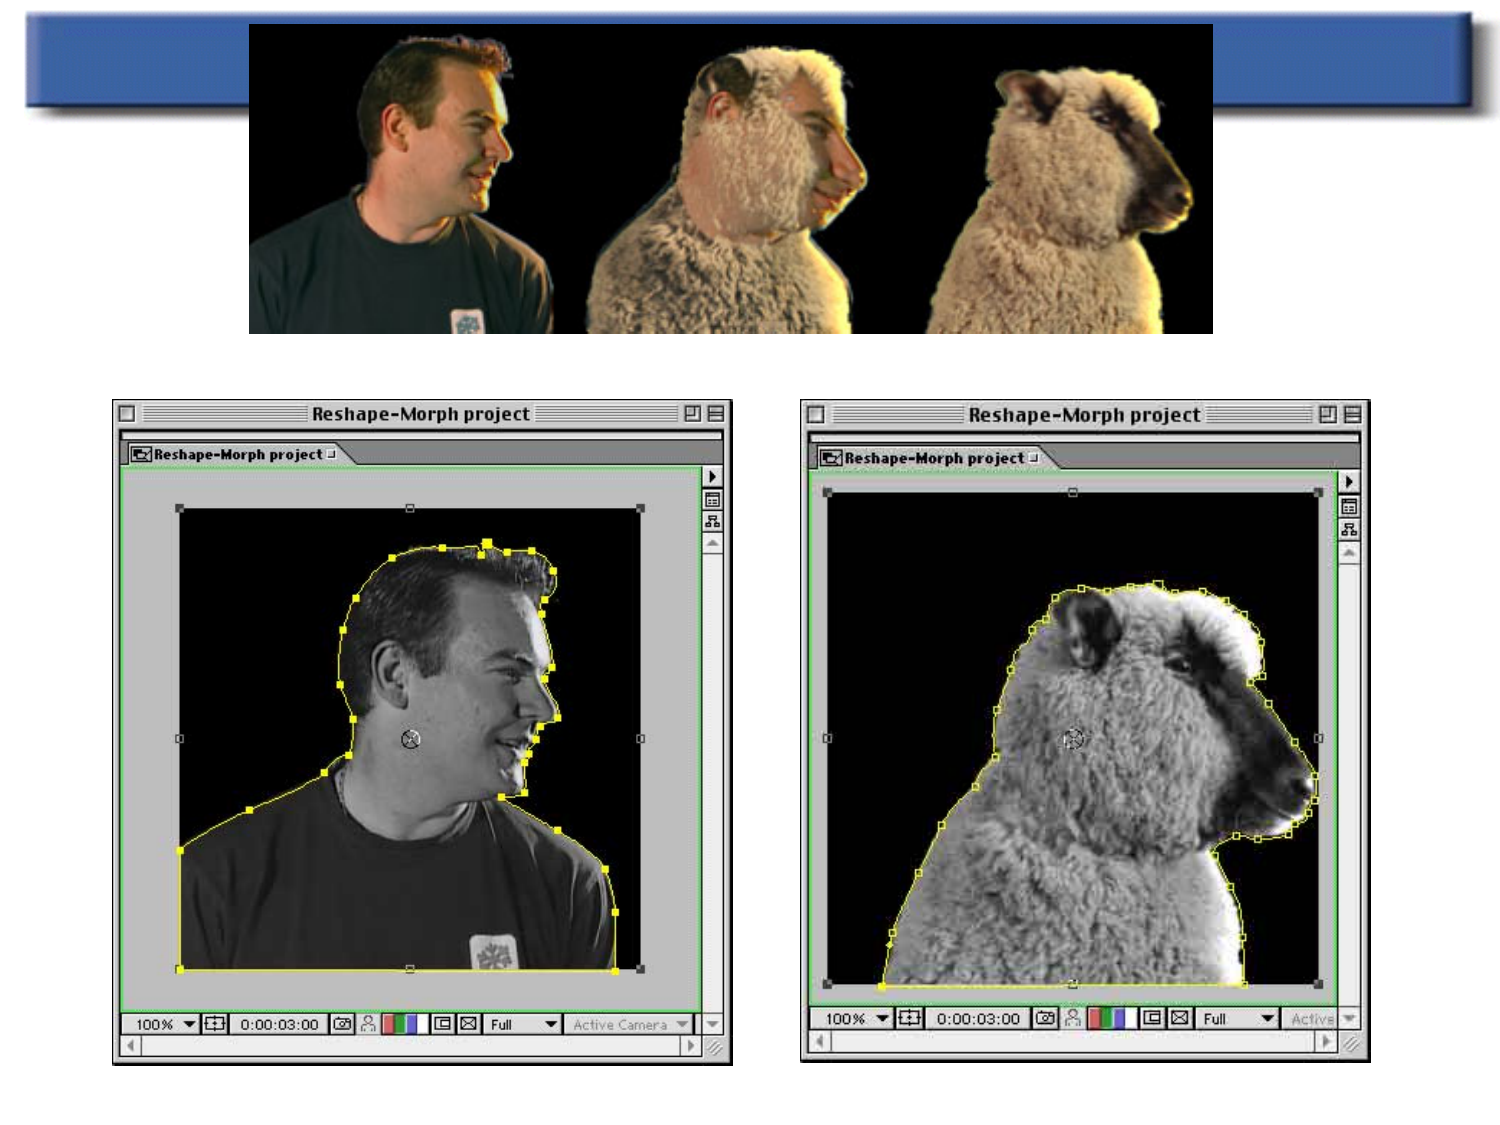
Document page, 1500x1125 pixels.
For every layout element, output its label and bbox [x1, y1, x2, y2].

picture [24, 9, 1500, 334]
picture [112, 399, 733, 1066]
picture [800, 399, 1371, 1063]
